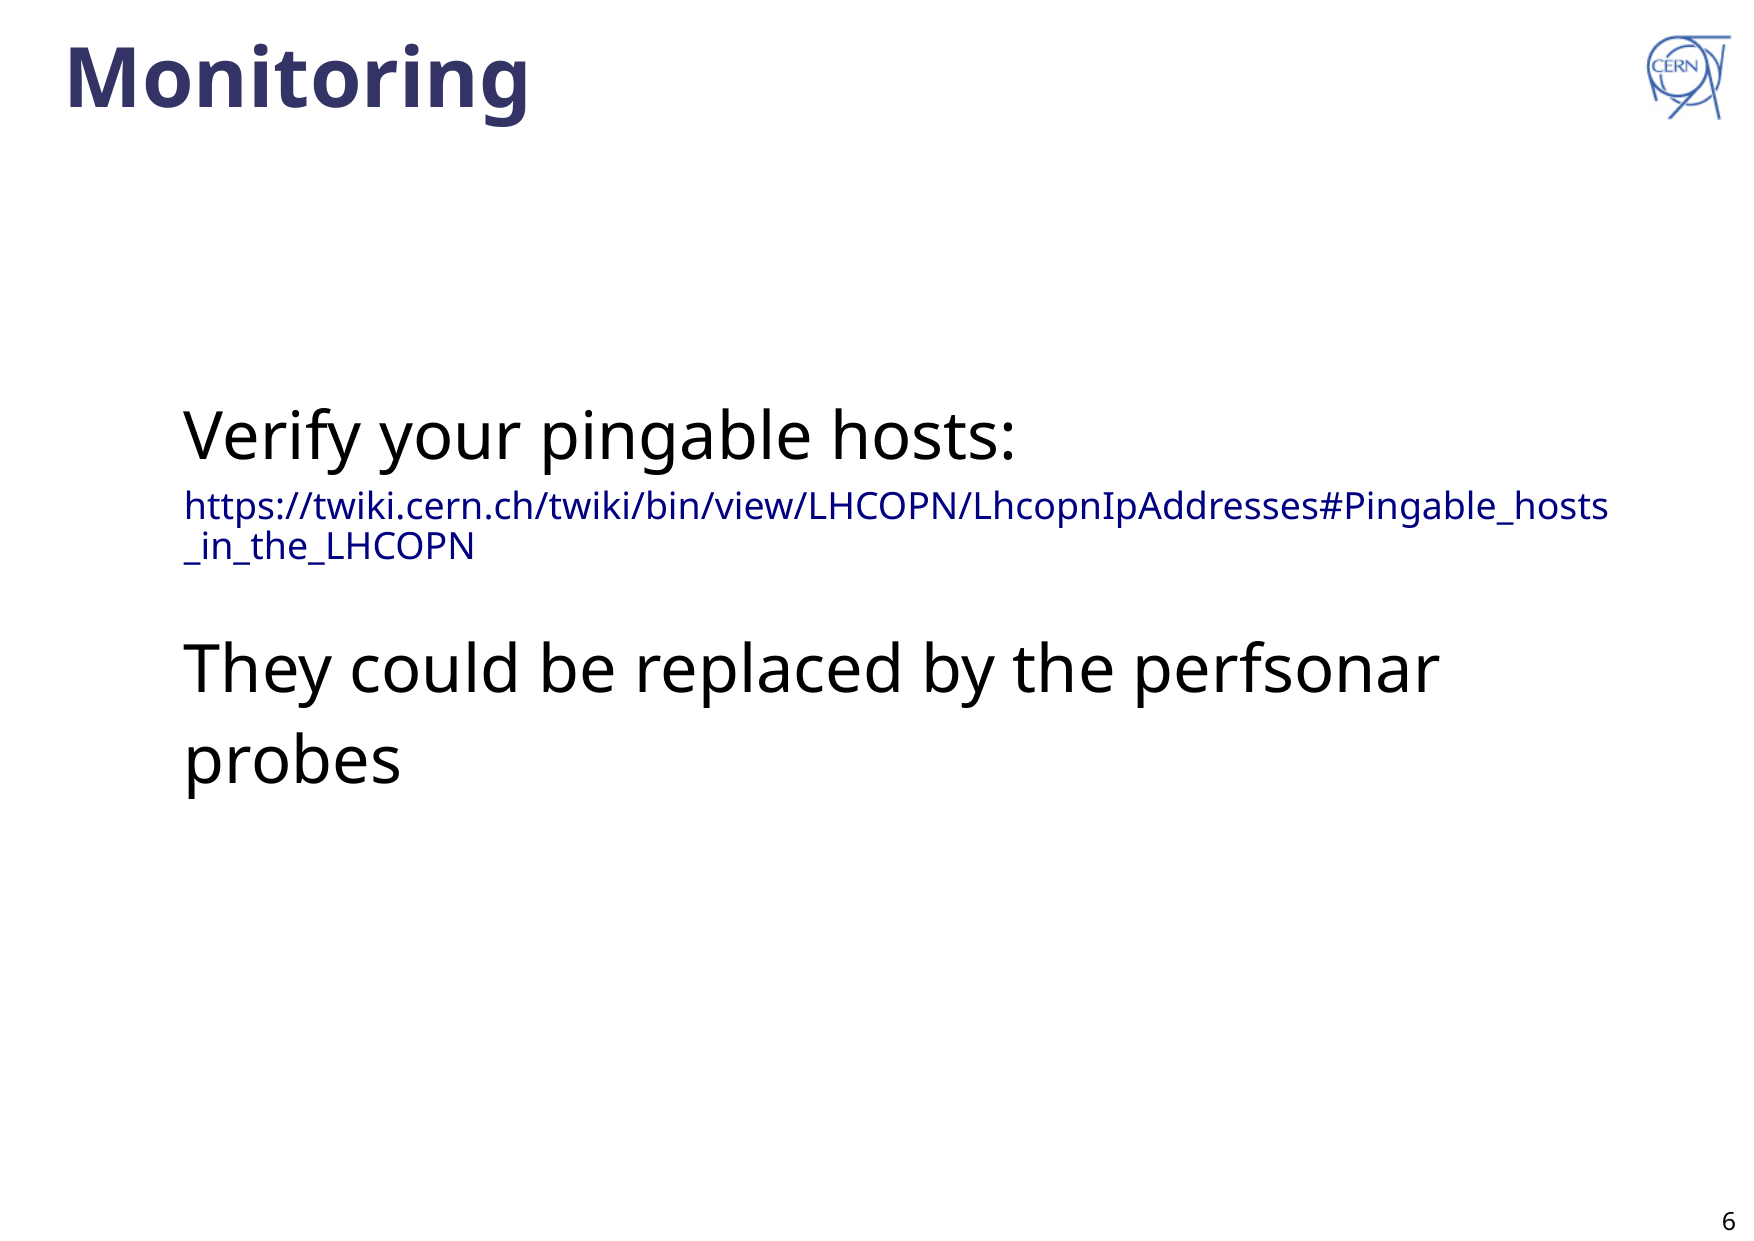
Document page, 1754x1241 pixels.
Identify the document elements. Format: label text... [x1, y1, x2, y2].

title Monitoring [63, 0, 1621, 166]
text_box Verify your pingable hosts: https://twiki.cern.ch/twiki/bin/view/LHCOPN/LhcopnIpAddresses#Pingable_hosts_in_the_LHCOPN They could be replaced by the perfsonar probes [169, 381, 1630, 650]
picture [1646, 34, 1732, 120]
